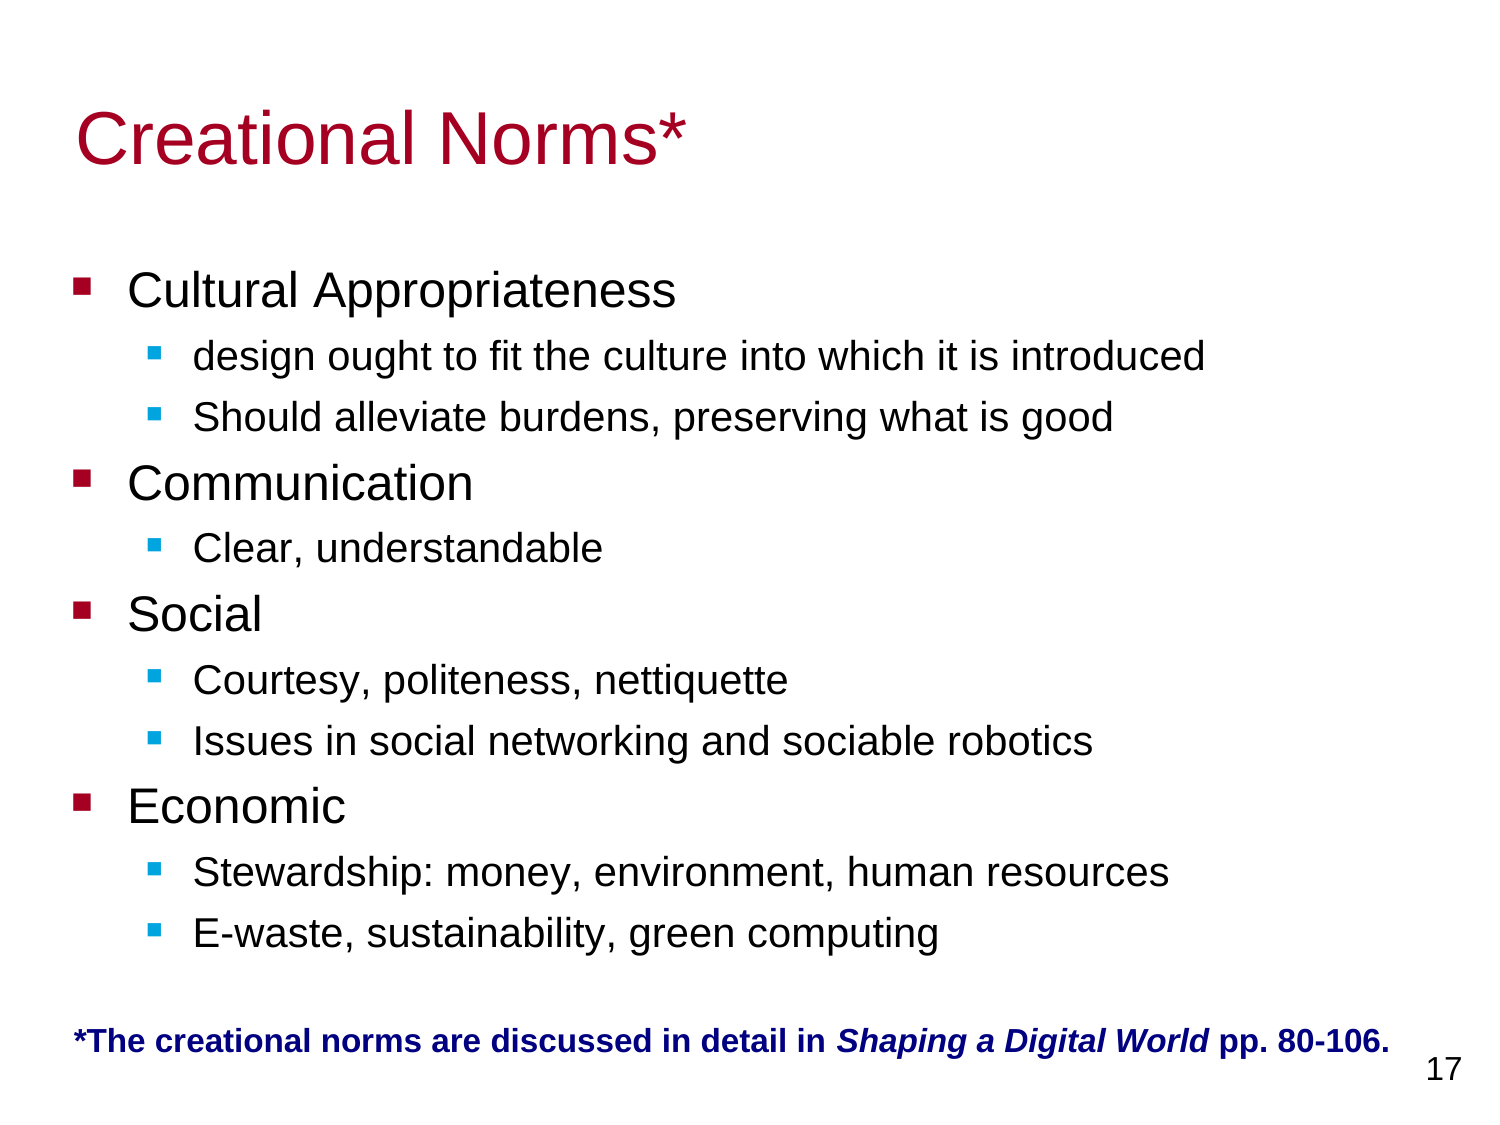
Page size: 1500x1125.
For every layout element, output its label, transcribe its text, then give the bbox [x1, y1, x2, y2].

title Creational Norms* [75, 44, 1425, 233]
list Cultural Appropriateness design ought to fit the culture into which it is introduced Should alleviate burdens, preserving what is good Communication Clear, understandable Social Courtesy, politeness, nettiquette Issues in social networking and sociable robotics Economic Stewardship: money, environment, human resources E-waste, sustainability, green computing [70, 262, 1394, 1005]
text_box *The creational norms are discussed in detail in Shaping a Digital World pp. 80-106. [59, 1015, 1418, 1068]
